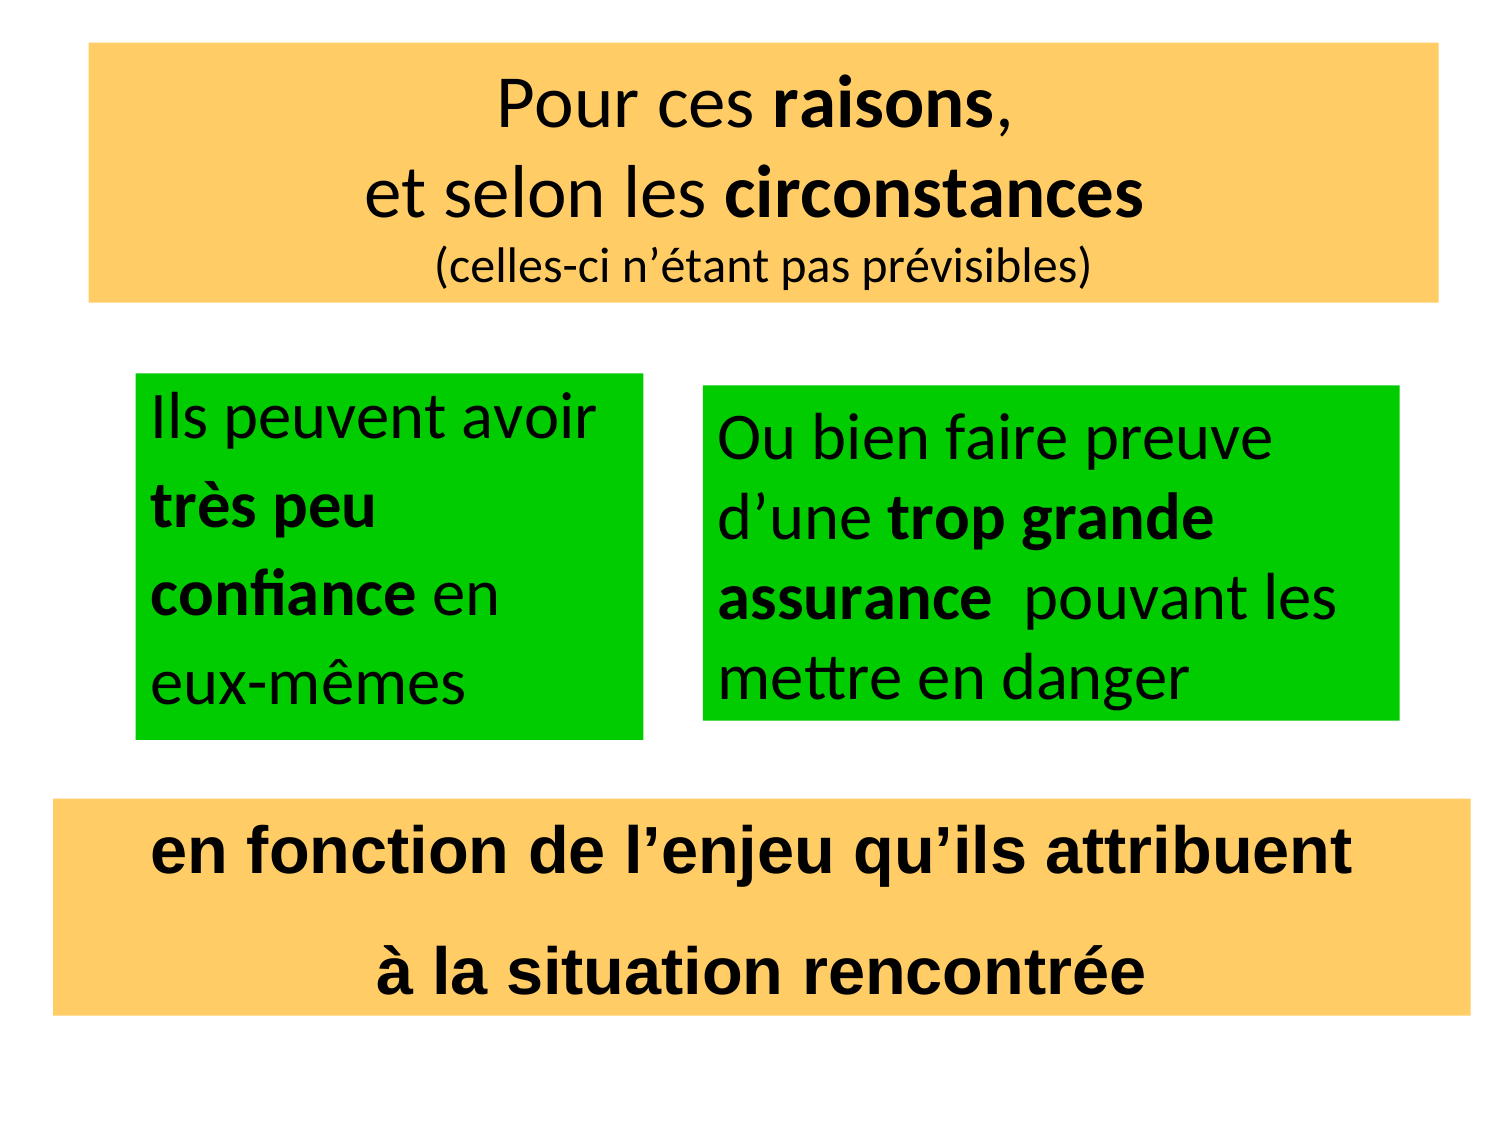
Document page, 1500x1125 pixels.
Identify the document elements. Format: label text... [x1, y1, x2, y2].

text_box Ou bien faire preuve d’une trop grande assurance pouvant les mettre en danger [702, 385, 1400, 721]
title Pour ces raisons, et selon les circonstances (celles-ci n’étant pas prévisibles) [88, 42, 1439, 303]
list Ils peuvent avoir très peu confiance en eux-mêmes [135, 373, 644, 740]
text_box en fonction de l’enjeu qu’ils attribuent à la situation rencontrée [53, 798, 1471, 1016]
